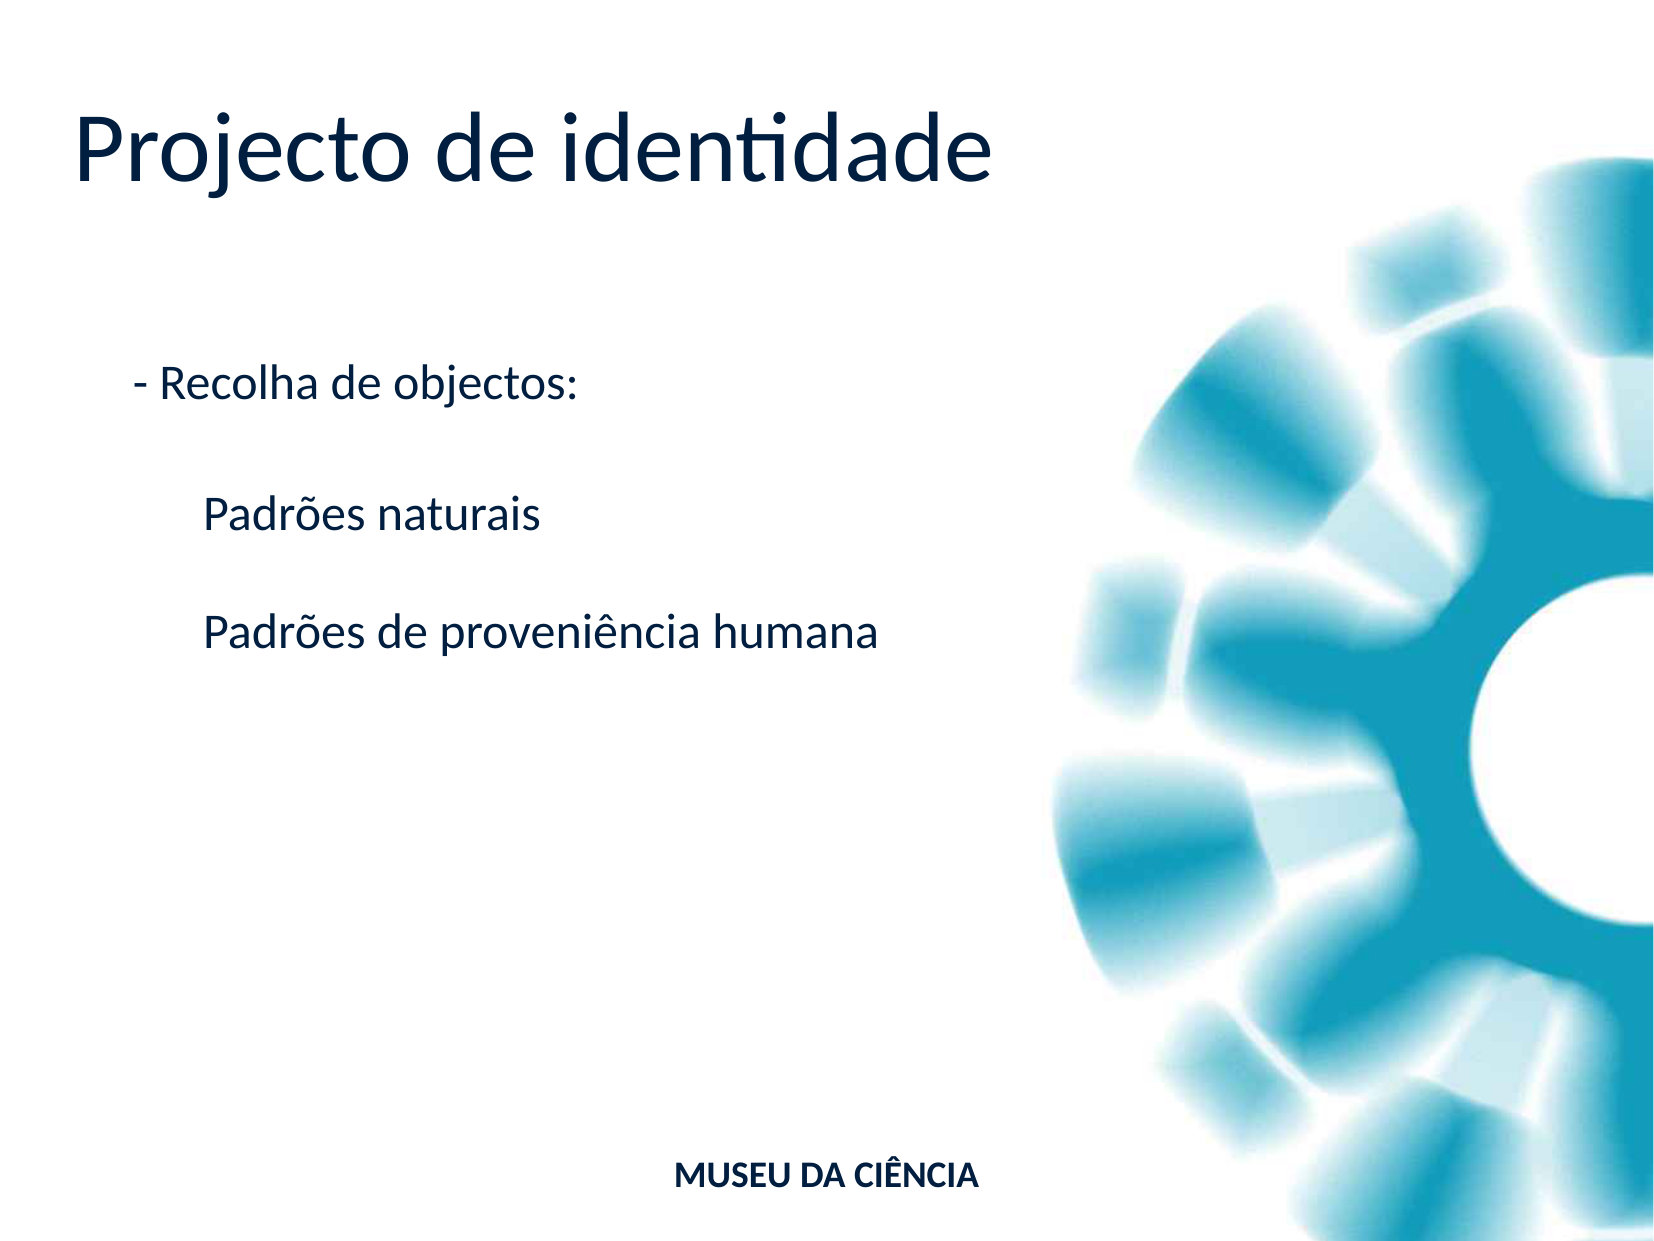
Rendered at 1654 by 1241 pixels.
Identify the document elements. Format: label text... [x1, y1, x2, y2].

picture [1033, 118, 1654, 1241]
text_box MUSEU DA CIÊNCIA [0, 1151, 1033, 1213]
text_box - Recolha de objectos: [118, 354, 680, 431]
text_box Padrões de proveniência humana [177, 603, 916, 680]
text_box Projecto de identidade [59, 99, 1418, 237]
text_box Padrões naturais [177, 485, 591, 562]
